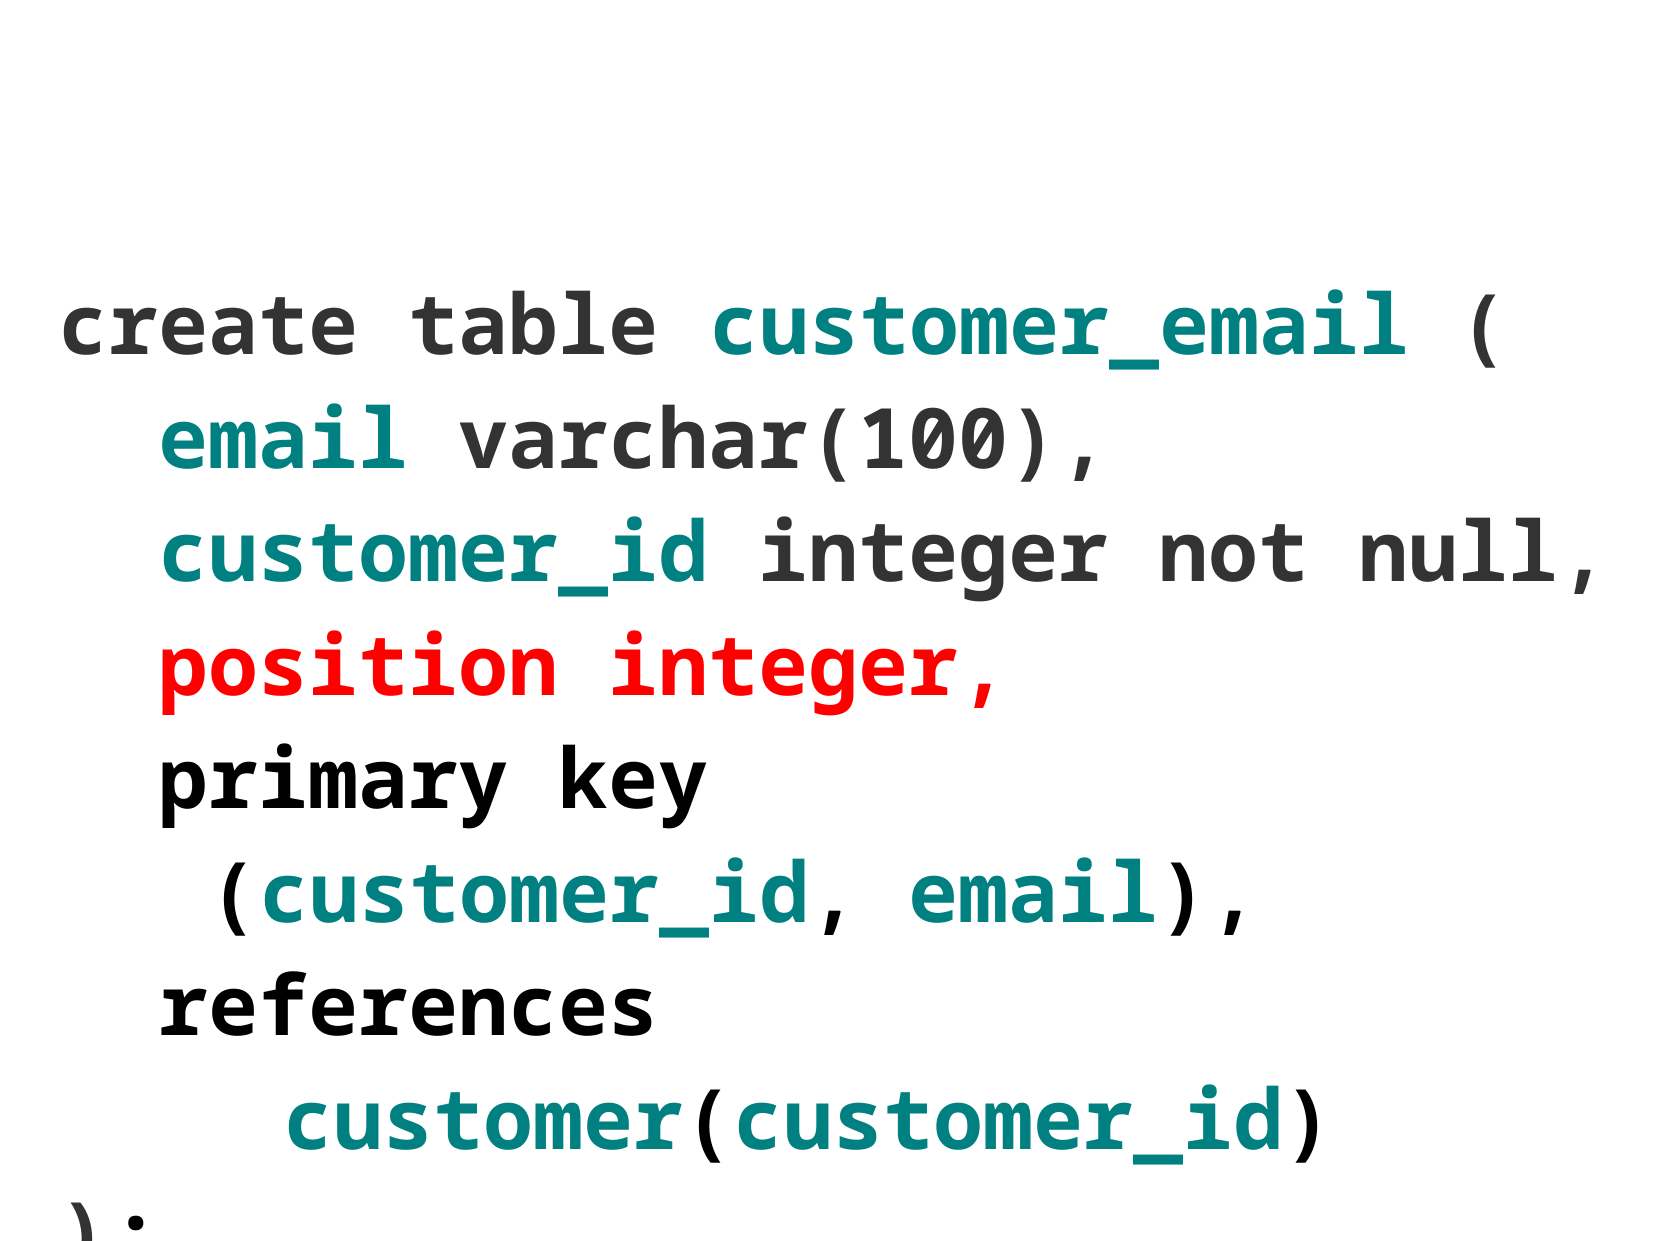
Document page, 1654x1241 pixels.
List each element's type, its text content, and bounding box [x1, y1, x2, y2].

text_box create table customer_email ( email varchar(100), customer_id integer not null, position integer, primary key (customer_id, email), references customer(customer_id) ); [59, 265, 1625, 1131]
